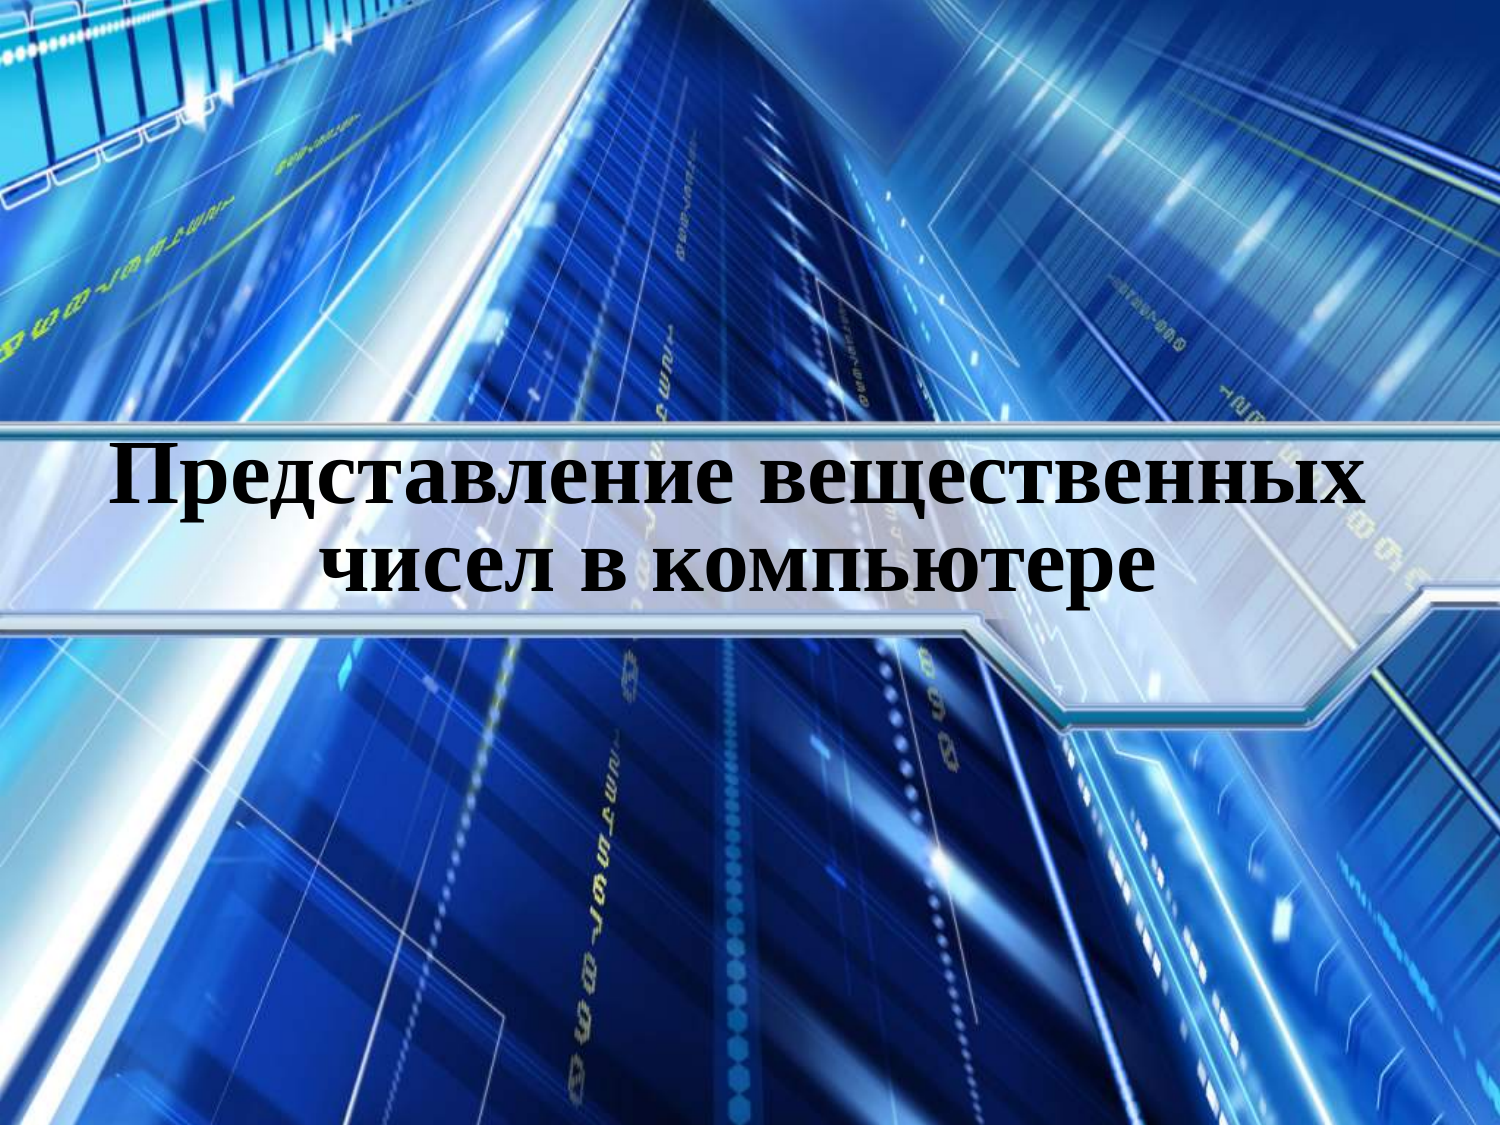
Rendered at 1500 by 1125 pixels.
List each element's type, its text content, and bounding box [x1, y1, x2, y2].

title Представление вещественных чисел в компьютере [59, 426, 1418, 616]
picture [0, 0, 1500, 1125]
